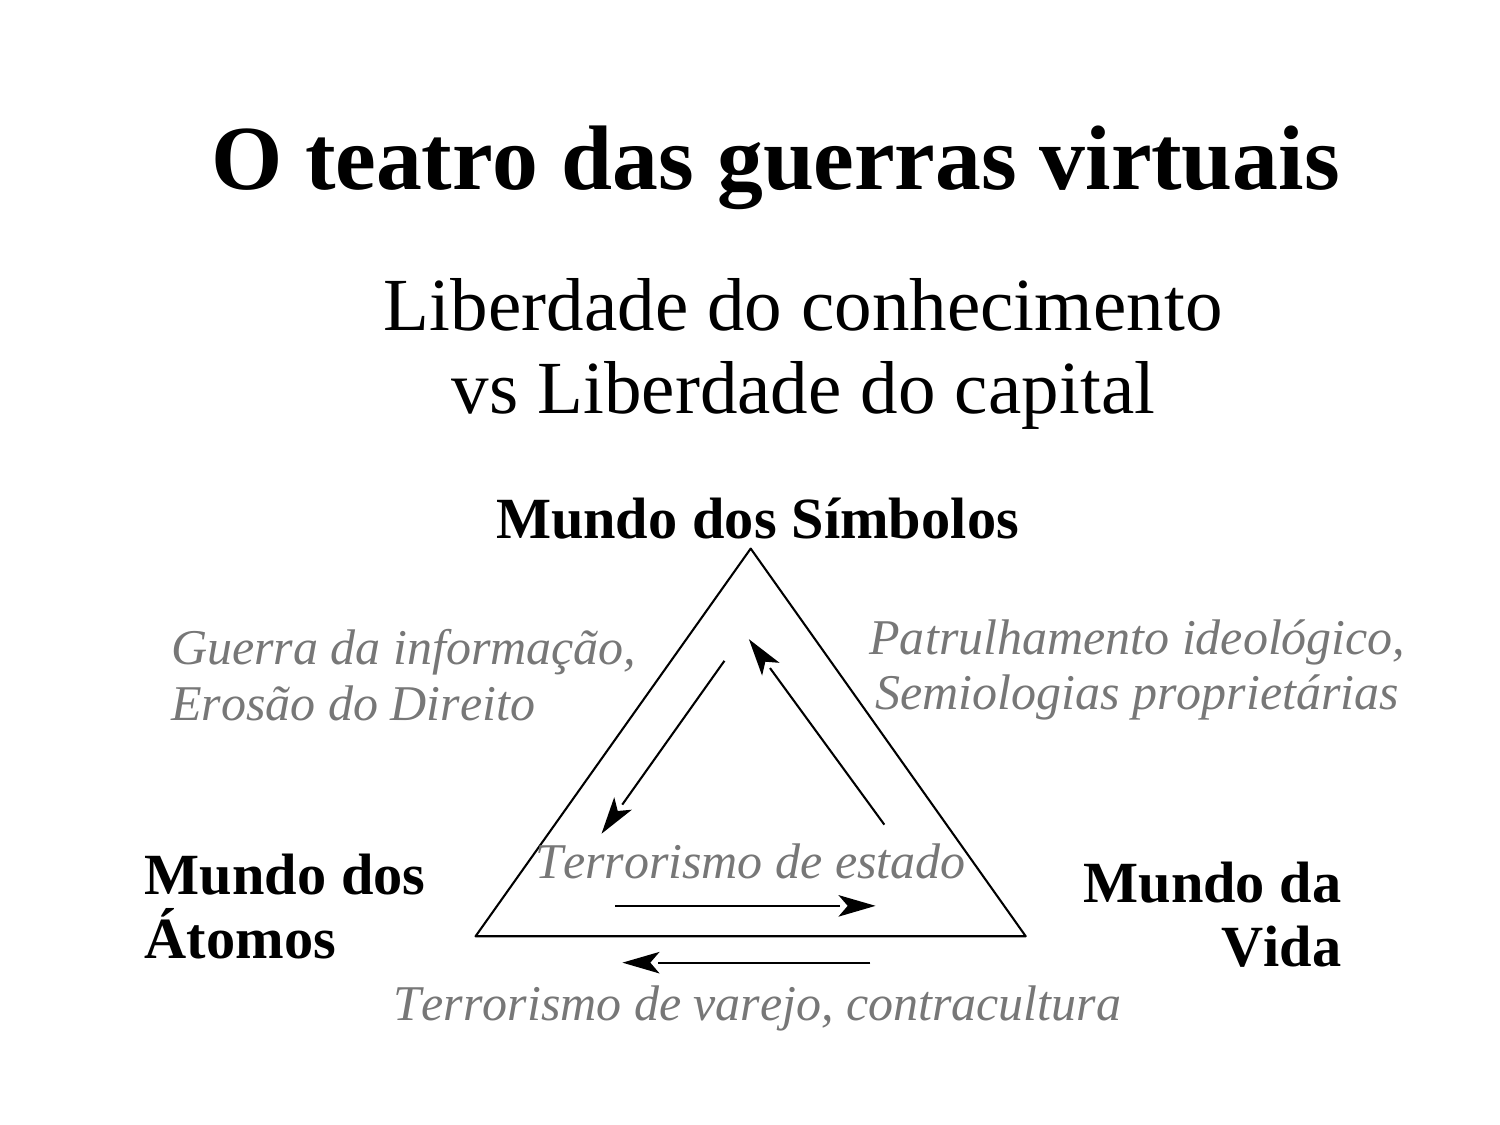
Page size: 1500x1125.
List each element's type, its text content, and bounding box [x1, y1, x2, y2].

text_box Terrorismo de varejo, contracultura [255, 967, 1260, 1043]
text_box Guerra da informação, Erosão do Direito [156, 612, 659, 748]
text_box Terrorismo de estado [520, 826, 1034, 902]
text_box Mundo dos Átomos [129, 834, 457, 991]
text_box Mundo da Vida [1068, 842, 1358, 998]
title O teatro das guerras virtuais [138, 65, 1414, 254]
text_box [475, 873, 1026, 937]
text_box Patrulhamento ideológico, Semiologias proprietárias [829, 602, 1446, 737]
text_box [553, 564, 948, 826]
text_box Liberdade do conhecimento vs Liberdade do capital [384, 263, 1225, 432]
text_box Mundo dos Símbolos [480, 478, 1036, 564]
